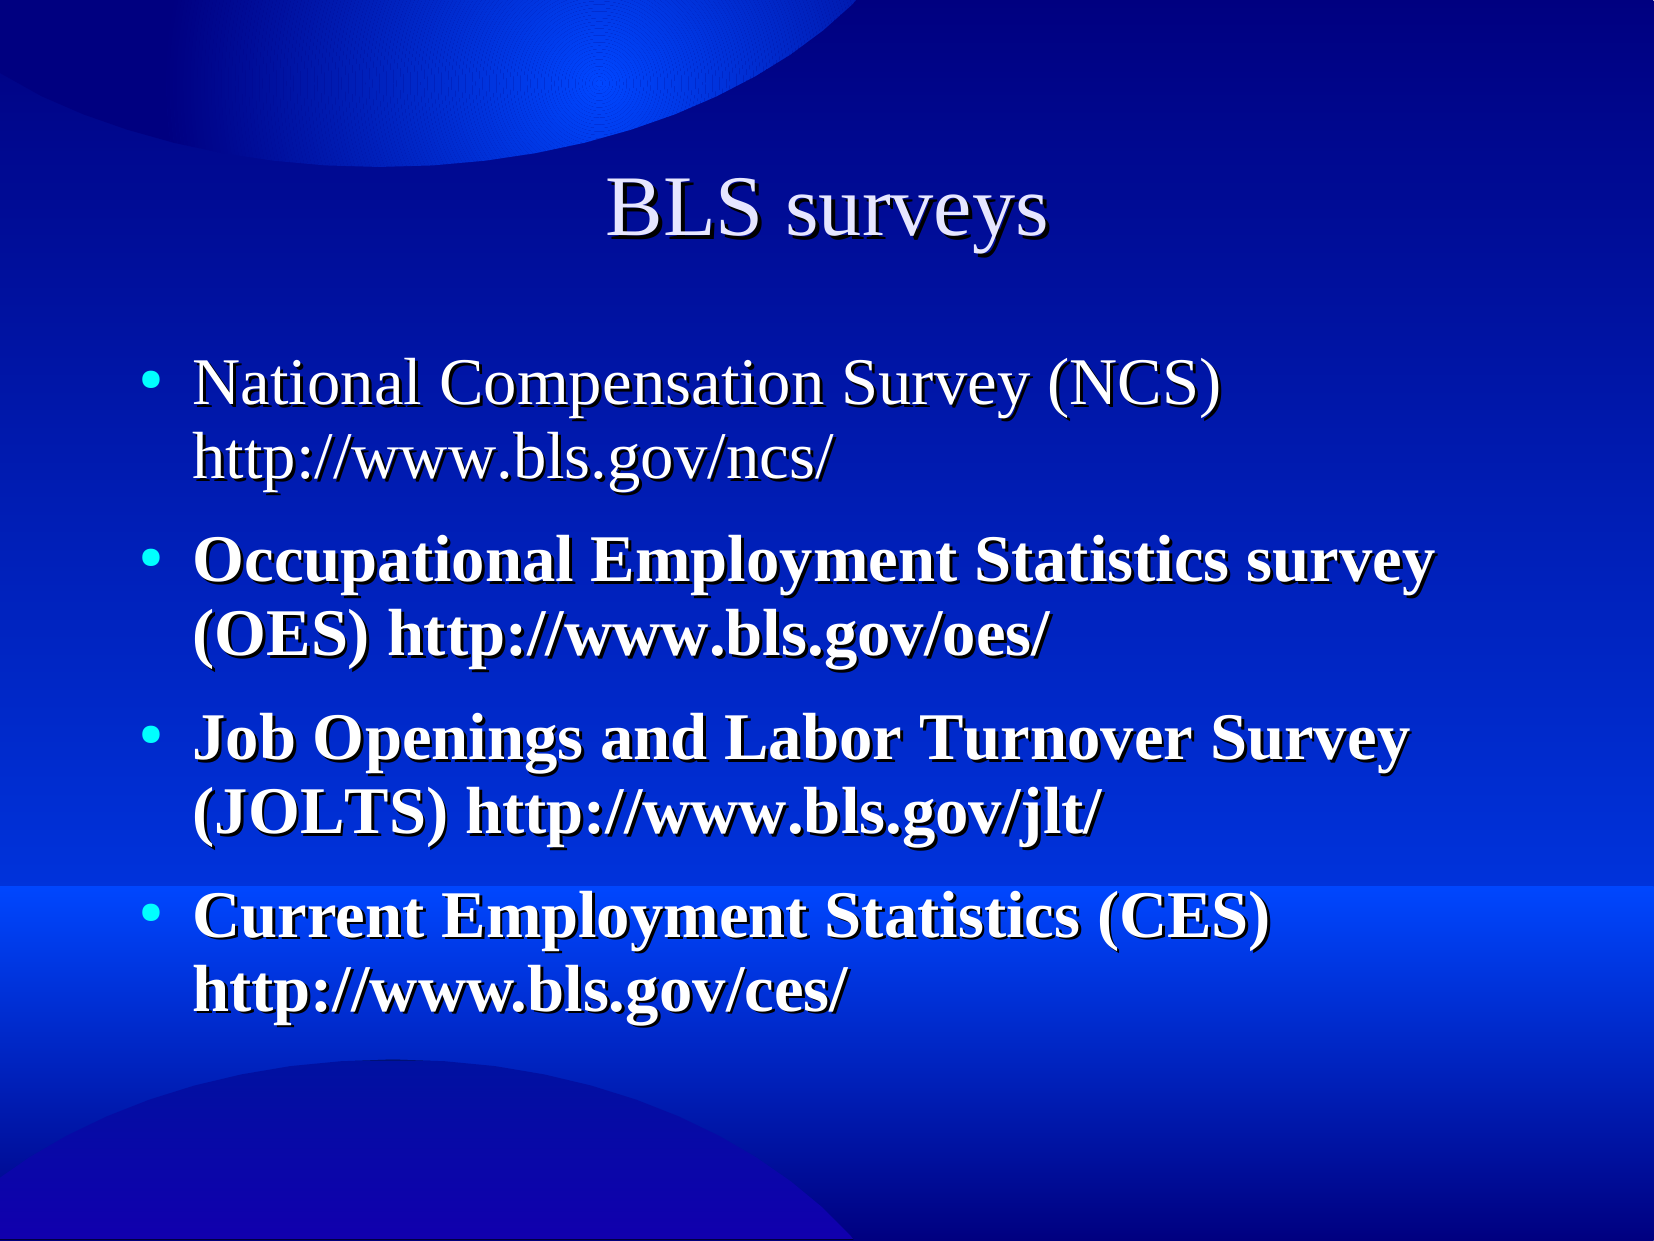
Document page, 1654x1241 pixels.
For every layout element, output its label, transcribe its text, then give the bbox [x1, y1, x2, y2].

title BLS surveys [121, 102, 1534, 310]
list National Compensation Survey (NCS) http://www.bls.gov/ncs/ Occupational Employment Statistics survey (OES) http://www.bls.gov/oes/ Job Openings and Labor Turnover Survey (JOLTS) http://www.bls.gov/jlt/ Current Employment Statistics (CES) http://www.bls.gov/ces/ [121, 344, 1534, 1164]
